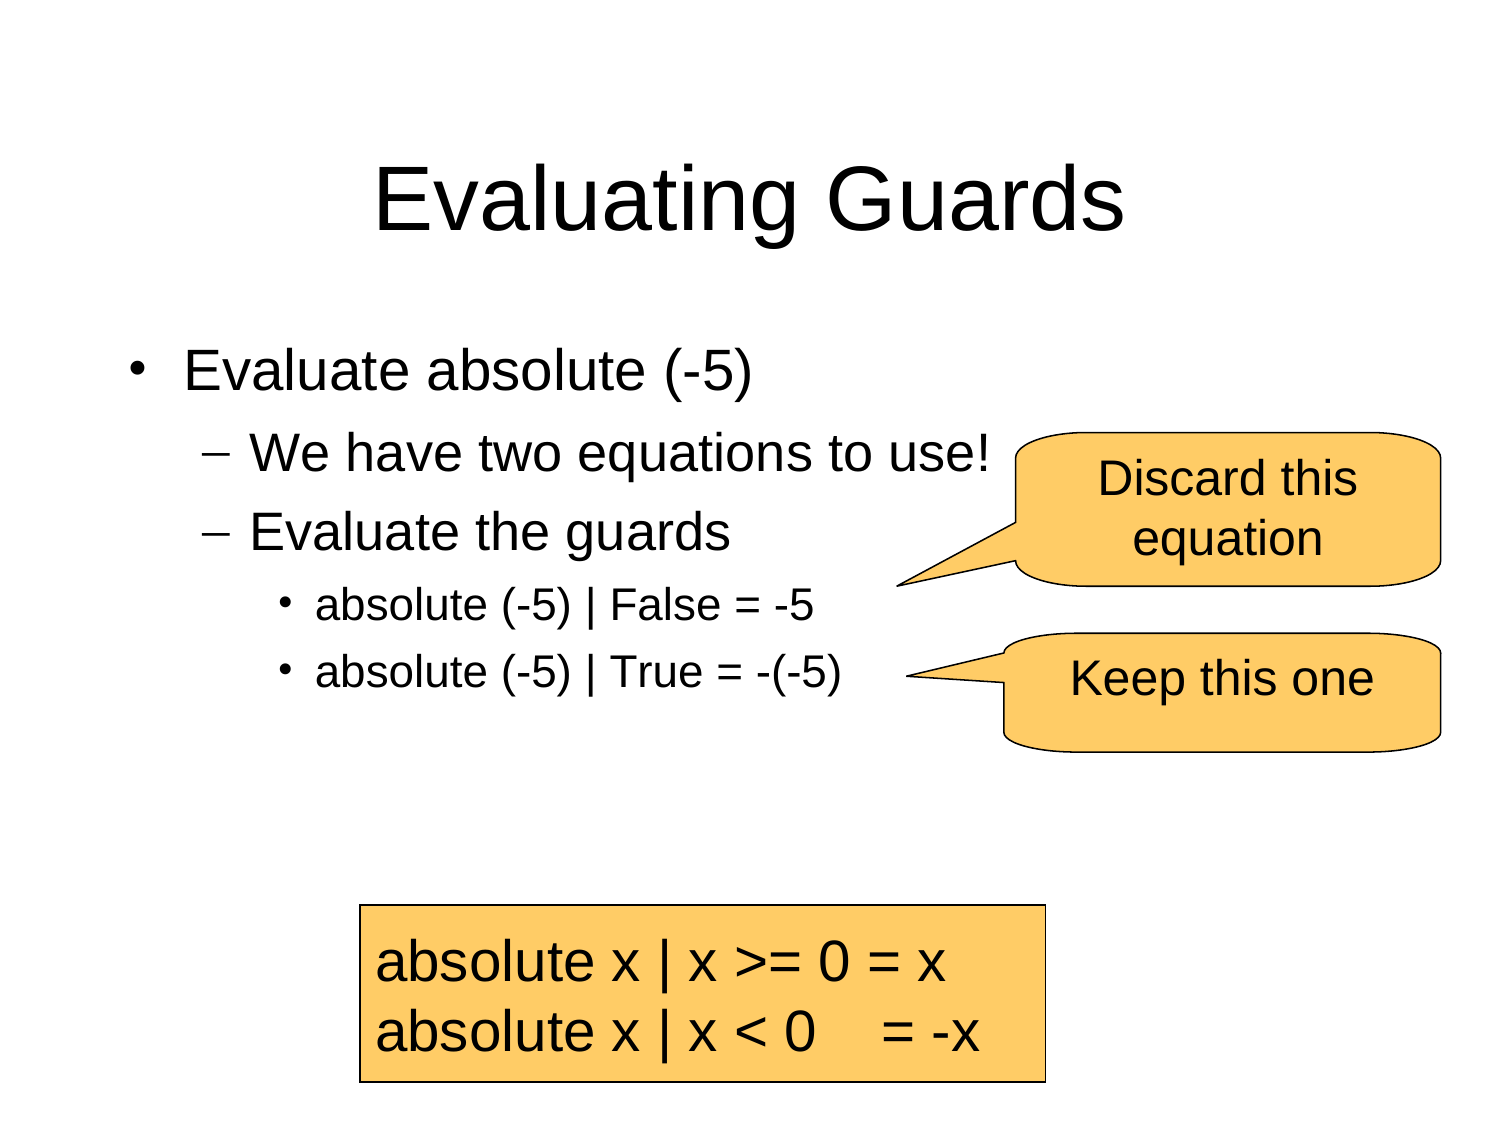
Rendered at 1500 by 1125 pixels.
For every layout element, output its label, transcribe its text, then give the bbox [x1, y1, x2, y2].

title Evaluating Guards [112, 99, 1388, 288]
text_box Keep this one [906, 633, 1441, 753]
list Evaluate absolute (-5) We have two equations to use! Evaluate the guards absolute (-5) | False = -5 absolute (-5) | True = -(-5) [112, 324, 1388, 1000]
text_box absolute x | x >= 0 = x absolute x | x < 0 = -x [360, 904, 1046, 1083]
text_box Discard this equation [896, 432, 1441, 587]
